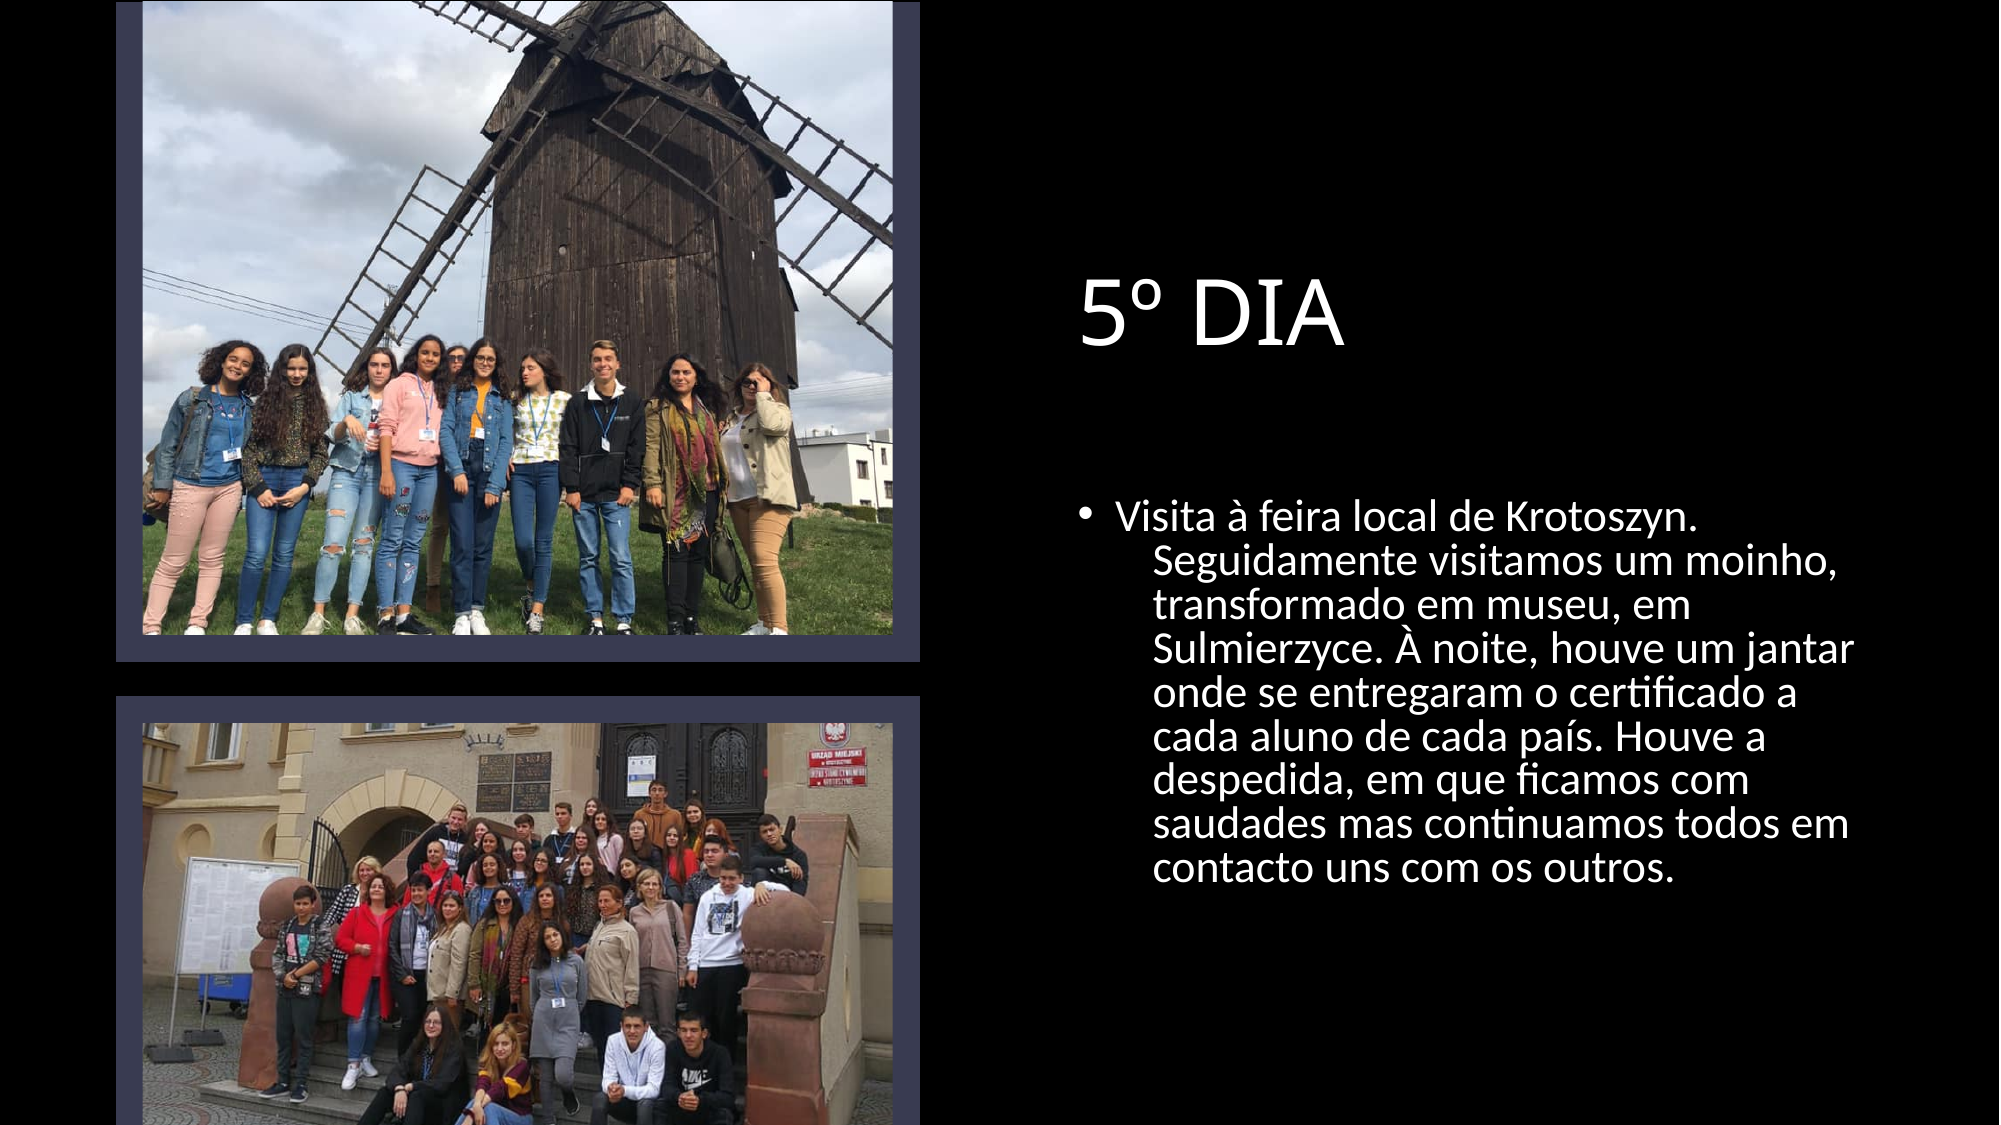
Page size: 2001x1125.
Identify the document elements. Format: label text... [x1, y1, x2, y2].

picture [142, 1, 893, 635]
text_box [0, 0, 1999, 1125]
picture [142, 723, 893, 1125]
title 5º DIA [1062, 187, 1894, 444]
list Visita à feira local de Krotoszyn. Seguidamente visitamos um moinho, transformado em museu, em Sulmierzyce. À noite, houve um jantar onde se entregaram o certificado a cada aluno de cada país. Houve a despedida, em que ficamos com saudades mas continuamos todos em contacto uns com os outros. [1062, 488, 1894, 937]
